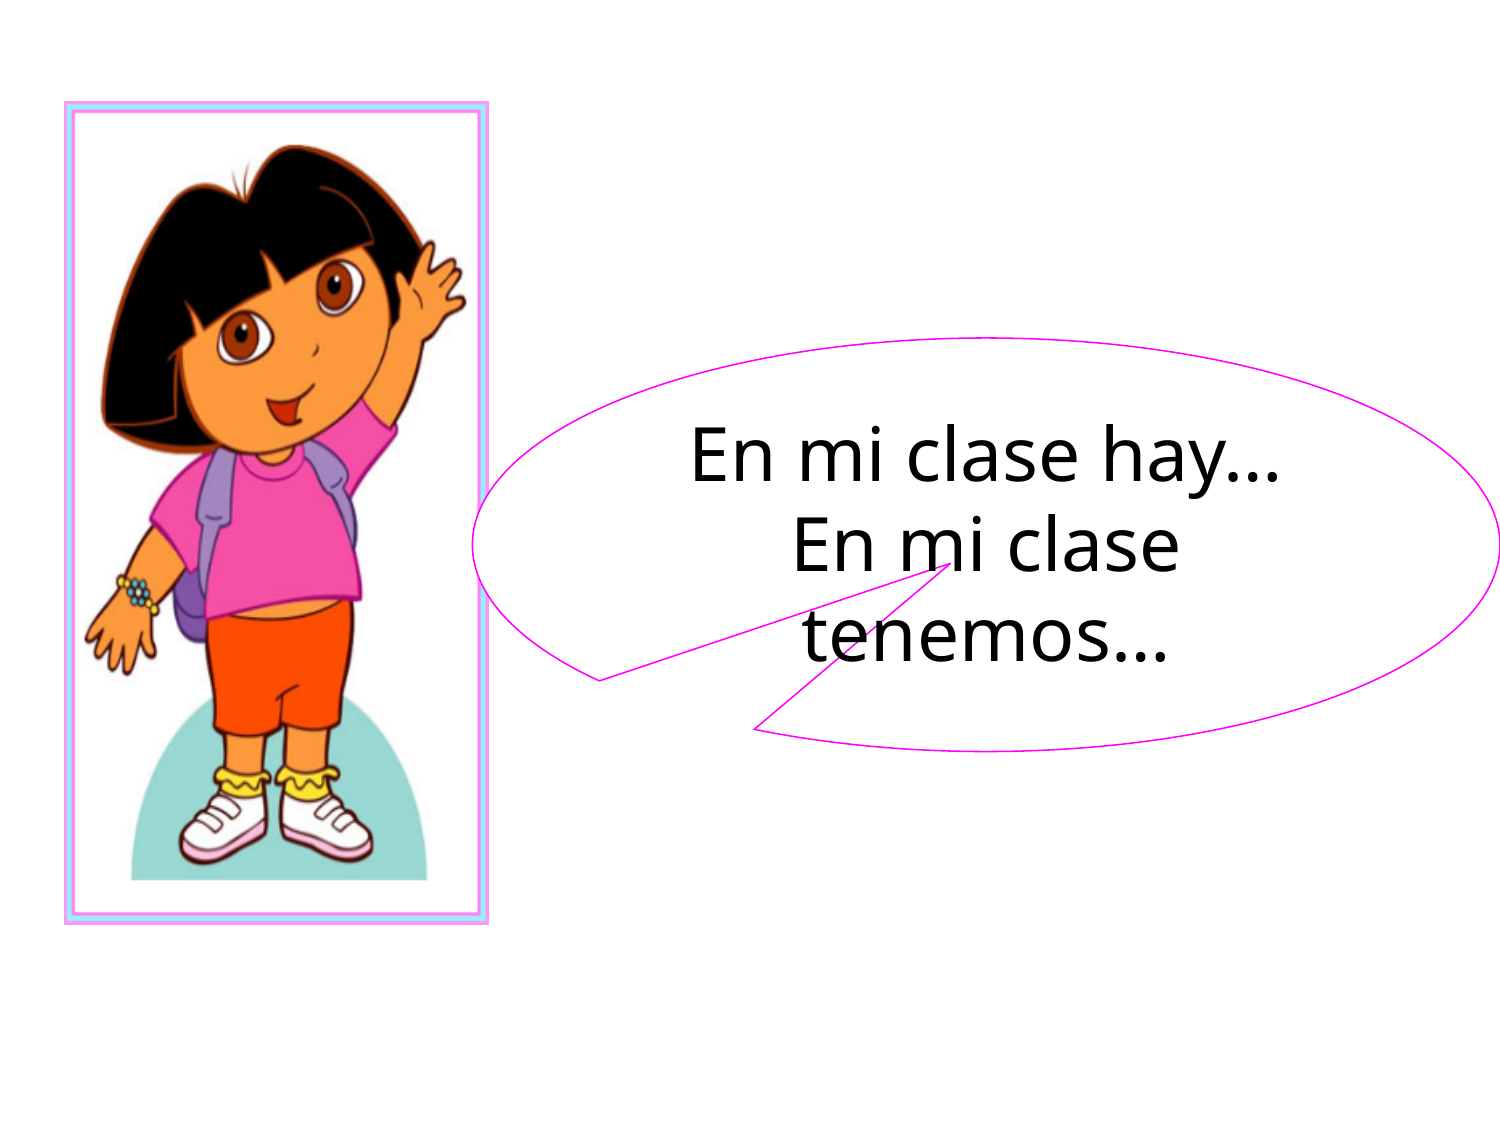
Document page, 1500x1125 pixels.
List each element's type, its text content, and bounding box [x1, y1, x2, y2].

picture [64, 101, 489, 925]
text_box En mi clase hay… En mi clase tenemos… [472, 337, 1500, 752]
